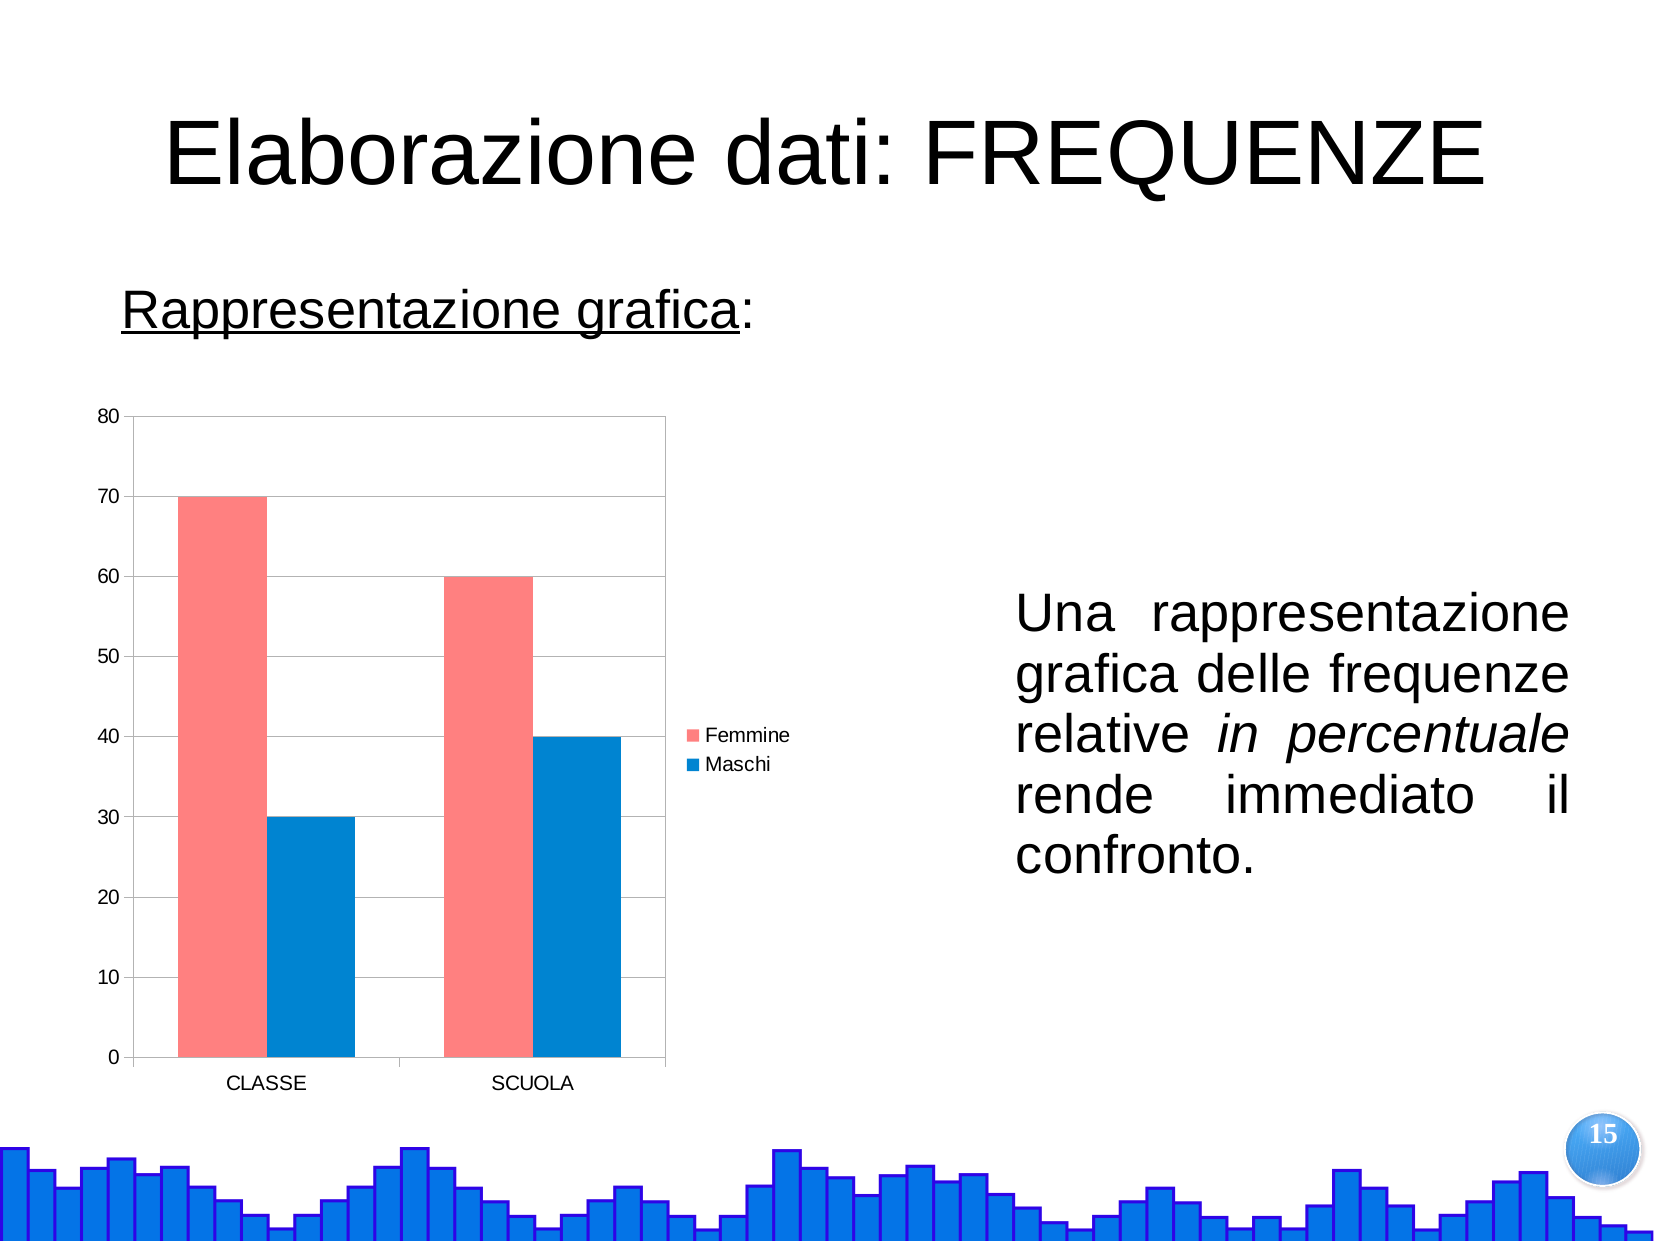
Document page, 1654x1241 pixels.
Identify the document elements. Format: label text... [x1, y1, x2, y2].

list Una rappresentazione grafica delle frequenze relative in percentuale rende immediato il confronto. [944, 402, 1572, 1122]
picture [0, 1147, 1654, 1241]
text_box Rappresentazione grafica: [106, 271, 1111, 348]
title Elaborazione dati: FREQUENZE [82, 49, 1571, 257]
chart [82, 390, 809, 1110]
